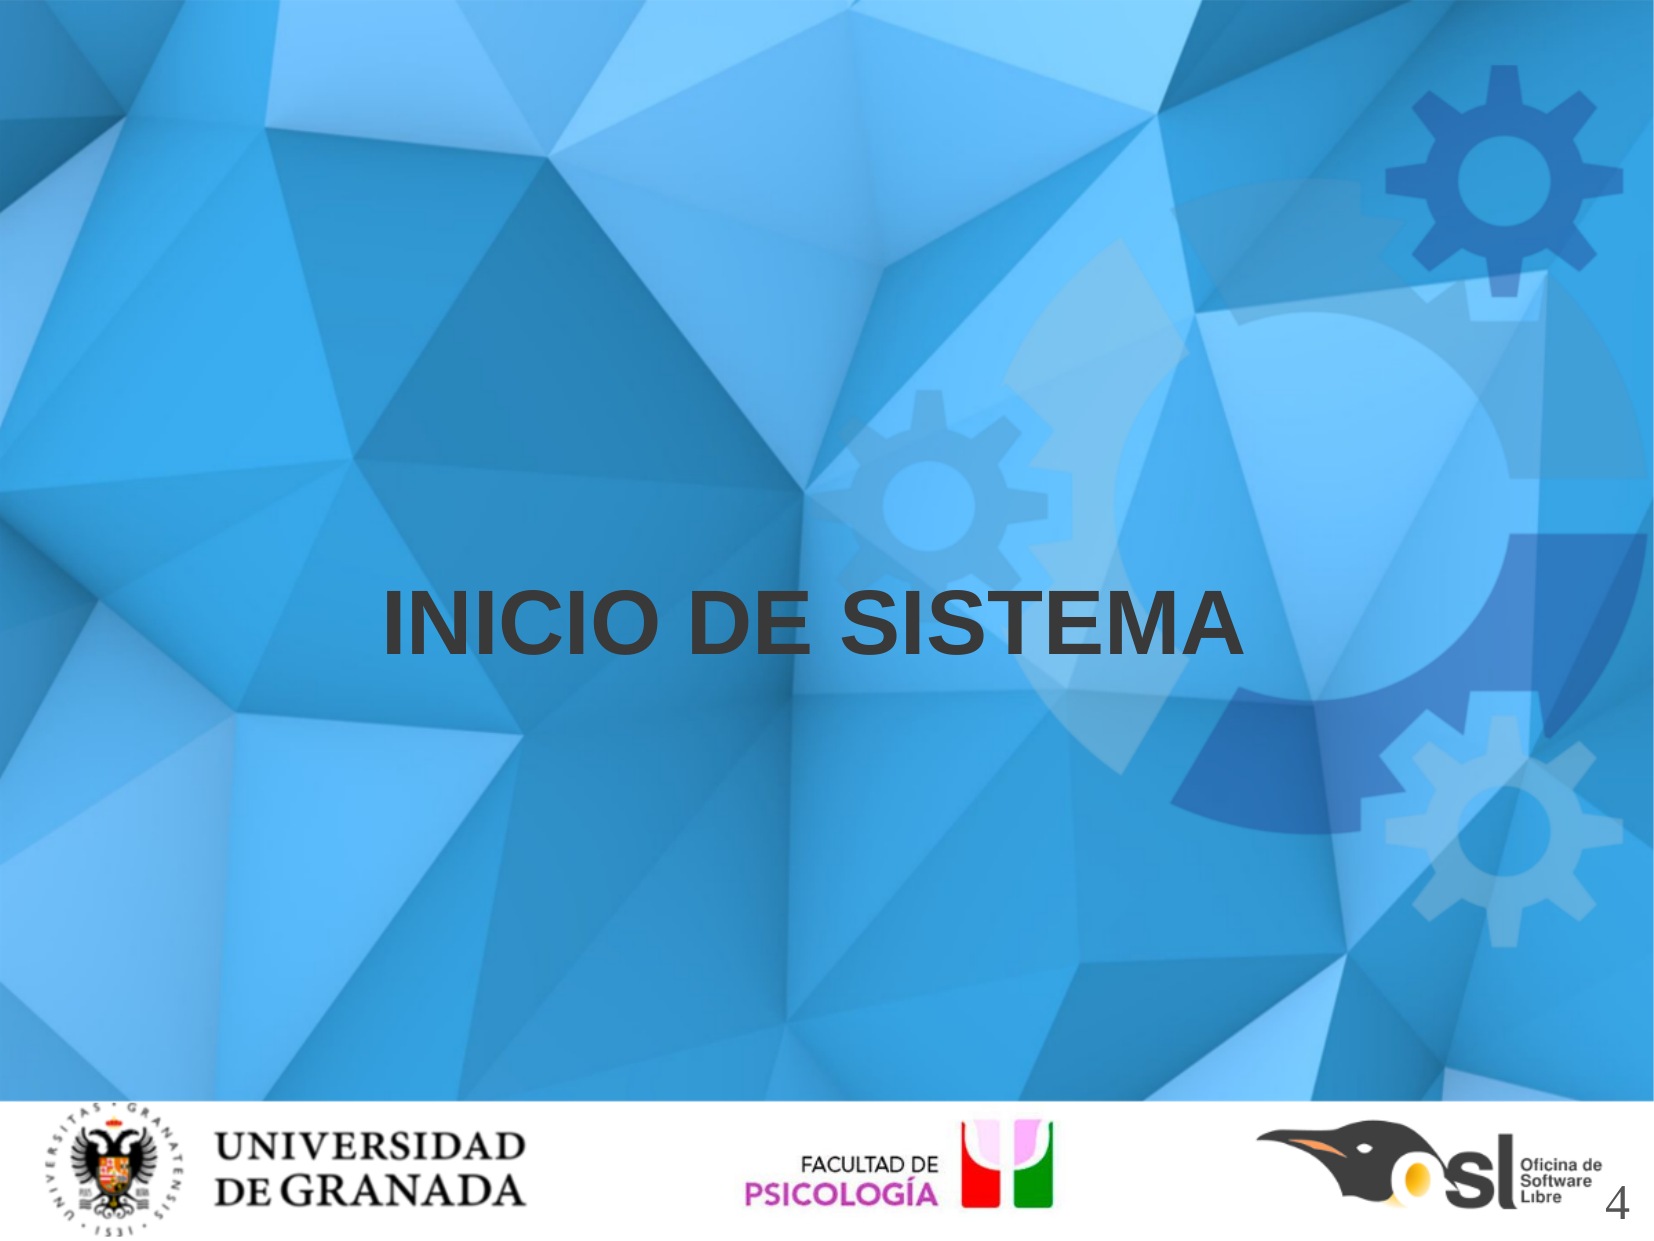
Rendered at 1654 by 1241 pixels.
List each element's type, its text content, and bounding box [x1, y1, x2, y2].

picture [0, 0, 1654, 1241]
title INICIO DE SISTEMA [70, 519, 1559, 727]
